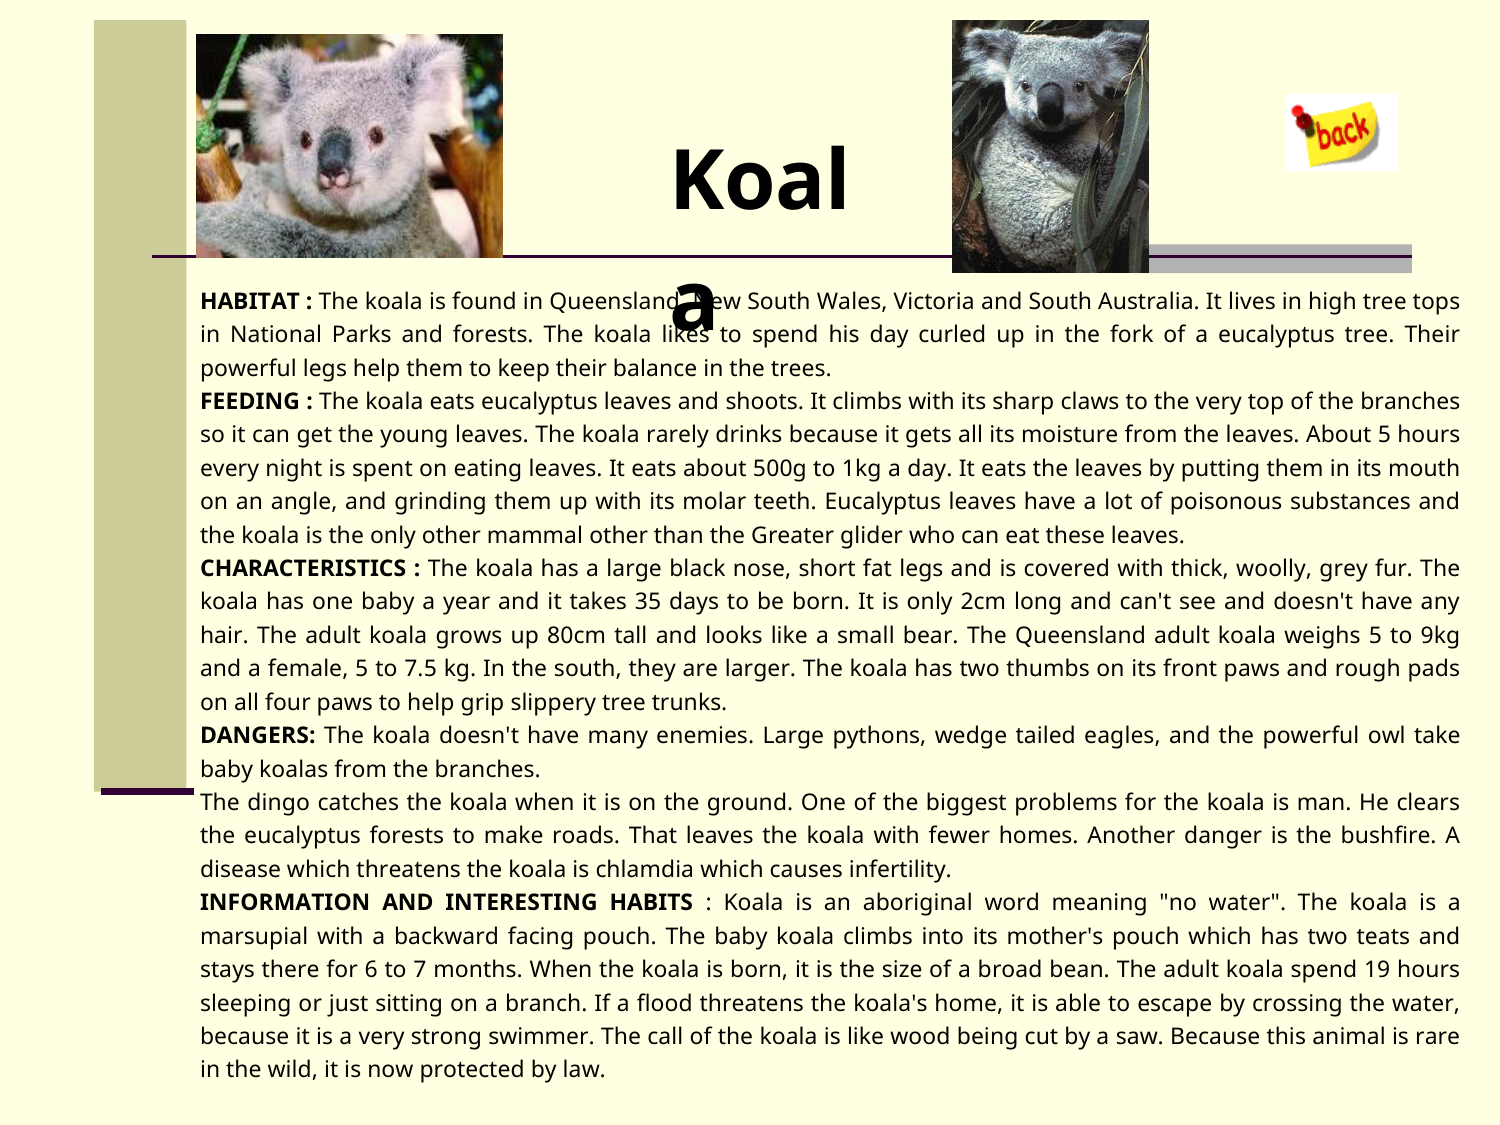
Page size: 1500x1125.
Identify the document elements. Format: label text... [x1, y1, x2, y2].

picture [1285, 94, 1398, 171]
text_box HABITAT : The koala is found in Queensland, New South Wales, Victoria and South Australia. It lives in high tree tops in National Parks and forests. The koala likes to spend his day curled up in the fork of a eucalyptus tree. Their powerful legs help them to keep their balance in the trees. FEEDING : The koala eats eucalyptus leaves and shoots. It climbs with its sharp claws to the very top of the branches so it can get the young leaves. The koala rarely drinks because it gets all its moisture from the leaves. About 5 hours every night is spent on eating leaves. It eats about 500g to 1kg a day. It eats the leaves by putting them in its mouth on an angle, and grinding them up with its molar teeth. Eucalyptus leaves have a lot of poisonous substances and the koala is the only other mammal other than the Greater glider who can eat these leaves. CHARACTERISTICS : The koala has a large black nose, short fat legs and is covered with thick, woolly, grey fur. The koala has one baby a year and it takes 35 days to be born. It is only 2cm long and can't see and doesn't have any hair. The adult koala grows up 80cm tall and looks like a small bear. The Queensland adult koala weighs 5 to 9kg and a female, 5 to 7.5 kg. In the south, they are larger. The koala has two thumbs on its front paws and rough pads on all four paws to help grip slippery tree trunks. DANGERS: The koala doesn't have many enemies. Large pythons, wedge tailed eagles, and the powerful owl take baby koalas from the branches. The dingo catches the koala when it is on the ground. One of the biggest problems for the koala is man. He clears the eucalyptus forests to make roads. That leaves the koala with fewer homes. Another danger is the bushfire. A disease which threatens the koala is chlamdia which causes infertility. INFORMATION AND INTERESTING HABITS : Koala is an aboriginal word meaning "no water". The koala is a marsupial with a backward facing pouch. The baby koala climbs into its mother's pouch which has two teats and stays there for 6 to 7 months. When the koala is born, it is the size of a broad bean. The adult koala spend 19 hours sleeping or just sitting on a branch. If a flood threatens the koala's home, it is able to escape by crossing the water, because it is a very strong swimmer. The call of the koala is like wood being cut by a saw. Because this animal is rare in the wild, it is now protected by law. [199, 282, 1463, 1125]
picture [952, 20, 1149, 273]
text_box Koala [669, 112, 902, 230]
picture [196, 34, 503, 258]
